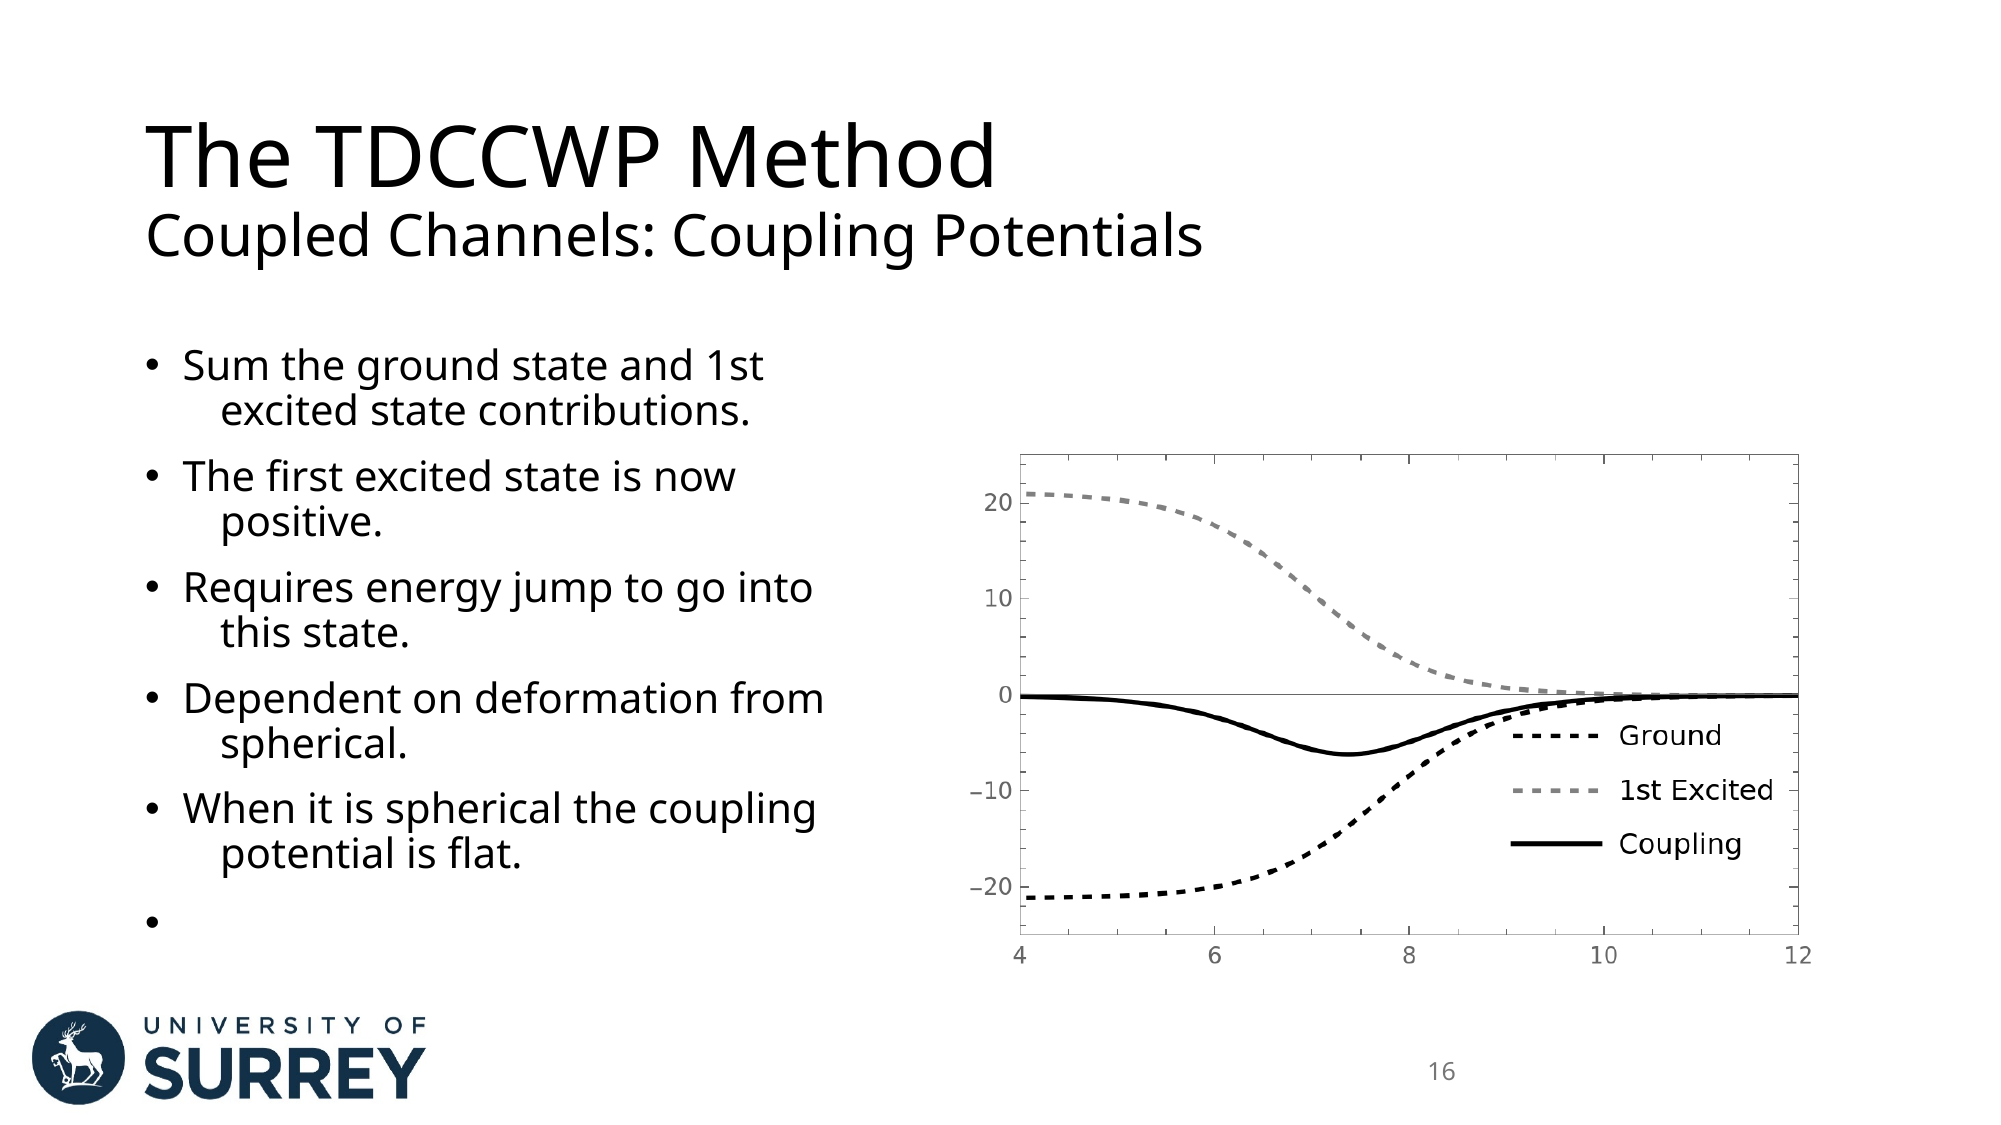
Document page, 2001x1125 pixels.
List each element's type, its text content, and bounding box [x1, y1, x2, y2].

text_box [1412, 1042, 1863, 1103]
list Sum the ground state and 1st excited state contributions. The first excited state is now positive. Requires energy jump to go into this state. Dependent on deformation from spherical. When it is spherical the coupling potential is flat. [130, 336, 874, 934]
title The TDCCWP Method Coupled Channels: Coupling Potentials [130, 63, 1782, 277]
picture [0, 993, 461, 1125]
picture [969, 453, 1815, 971]
